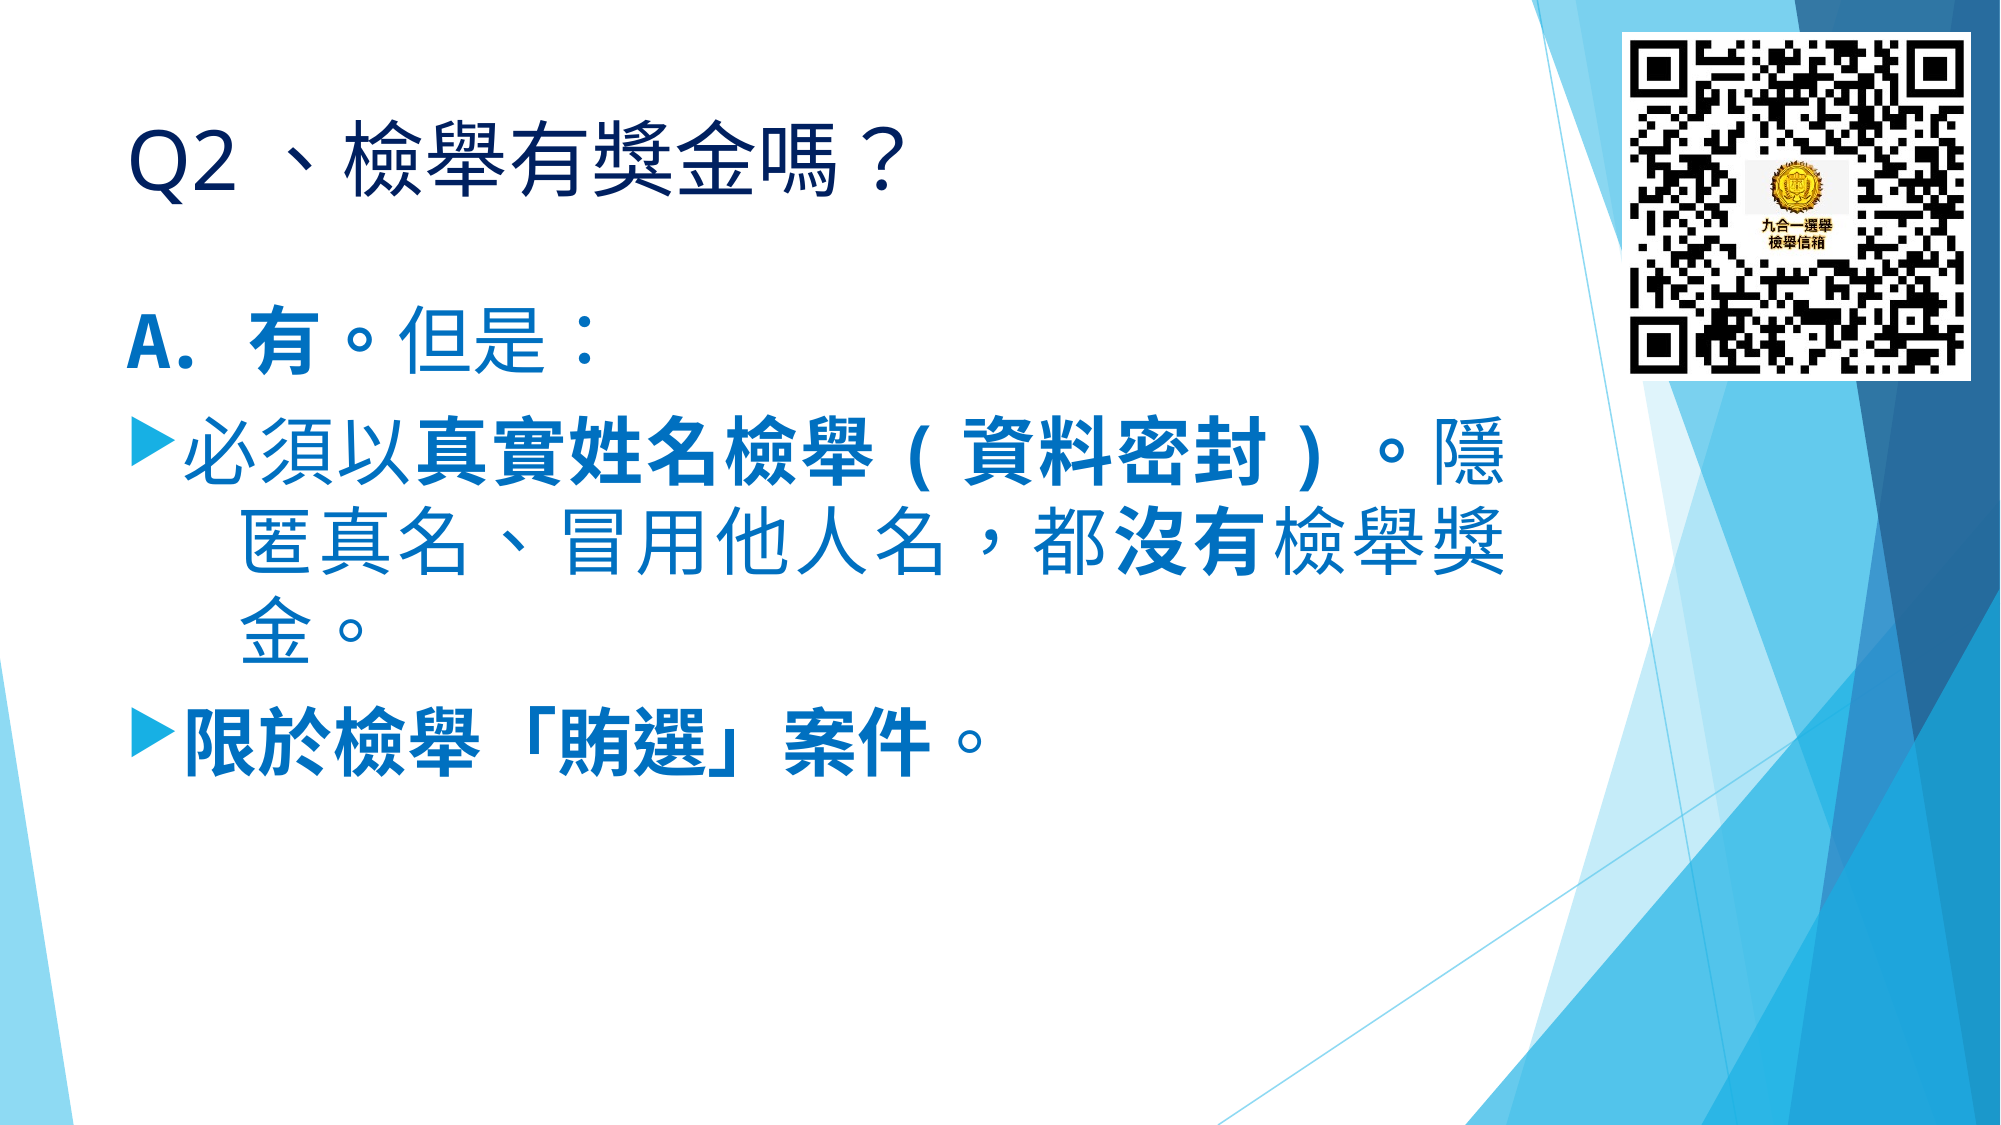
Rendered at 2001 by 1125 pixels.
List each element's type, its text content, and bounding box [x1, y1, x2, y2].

list 有。但是： 必須以真實姓名檢舉(資料密封)。隱匿真名、冒用他人名，都沒有檢舉獎金。 限於檢舉「賄選」案件。 [111, 286, 1522, 992]
title Q2、檢舉有獎金嗎？ [111, 99, 1522, 286]
picture [1622, 32, 1971, 381]
